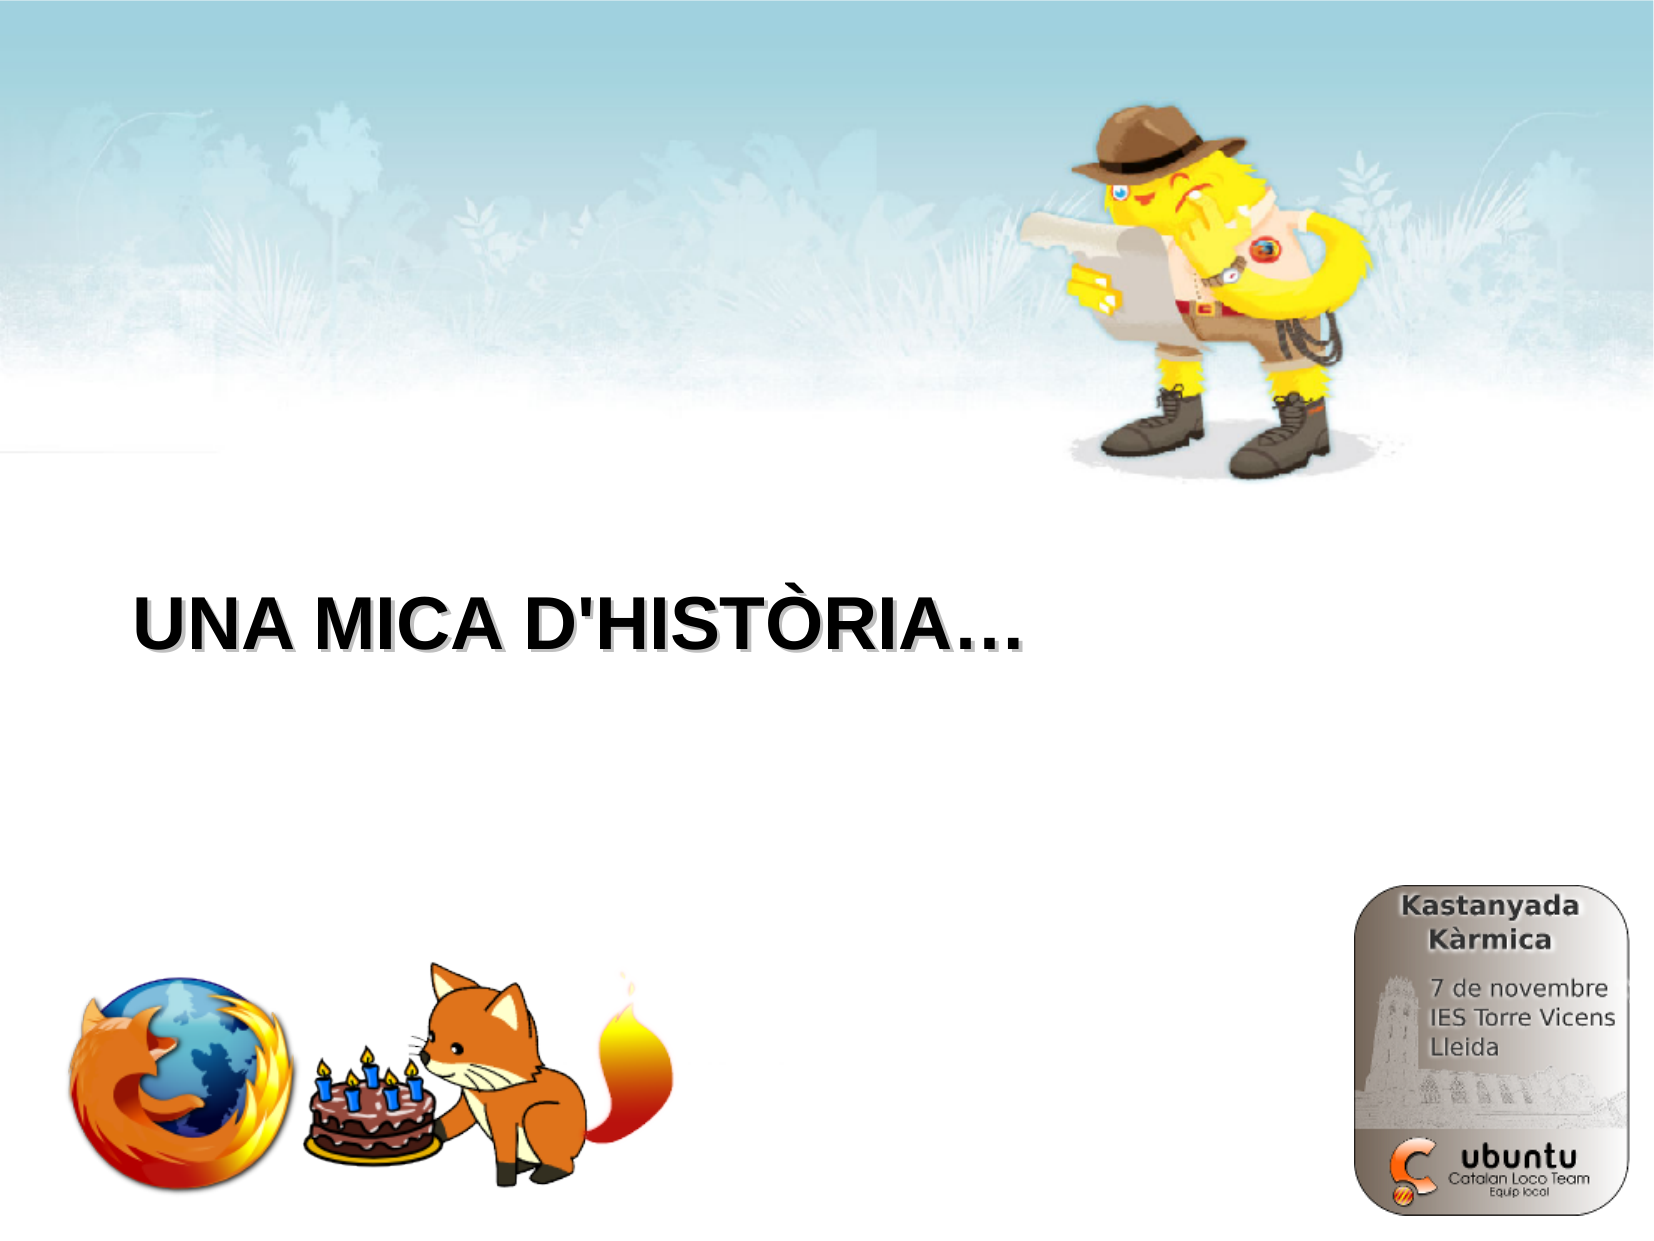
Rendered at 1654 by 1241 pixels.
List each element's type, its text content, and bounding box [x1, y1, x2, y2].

picture [0, 0, 1654, 1240]
text_box UNA MICA D'HISTÒRIA… [118, 574, 1182, 674]
